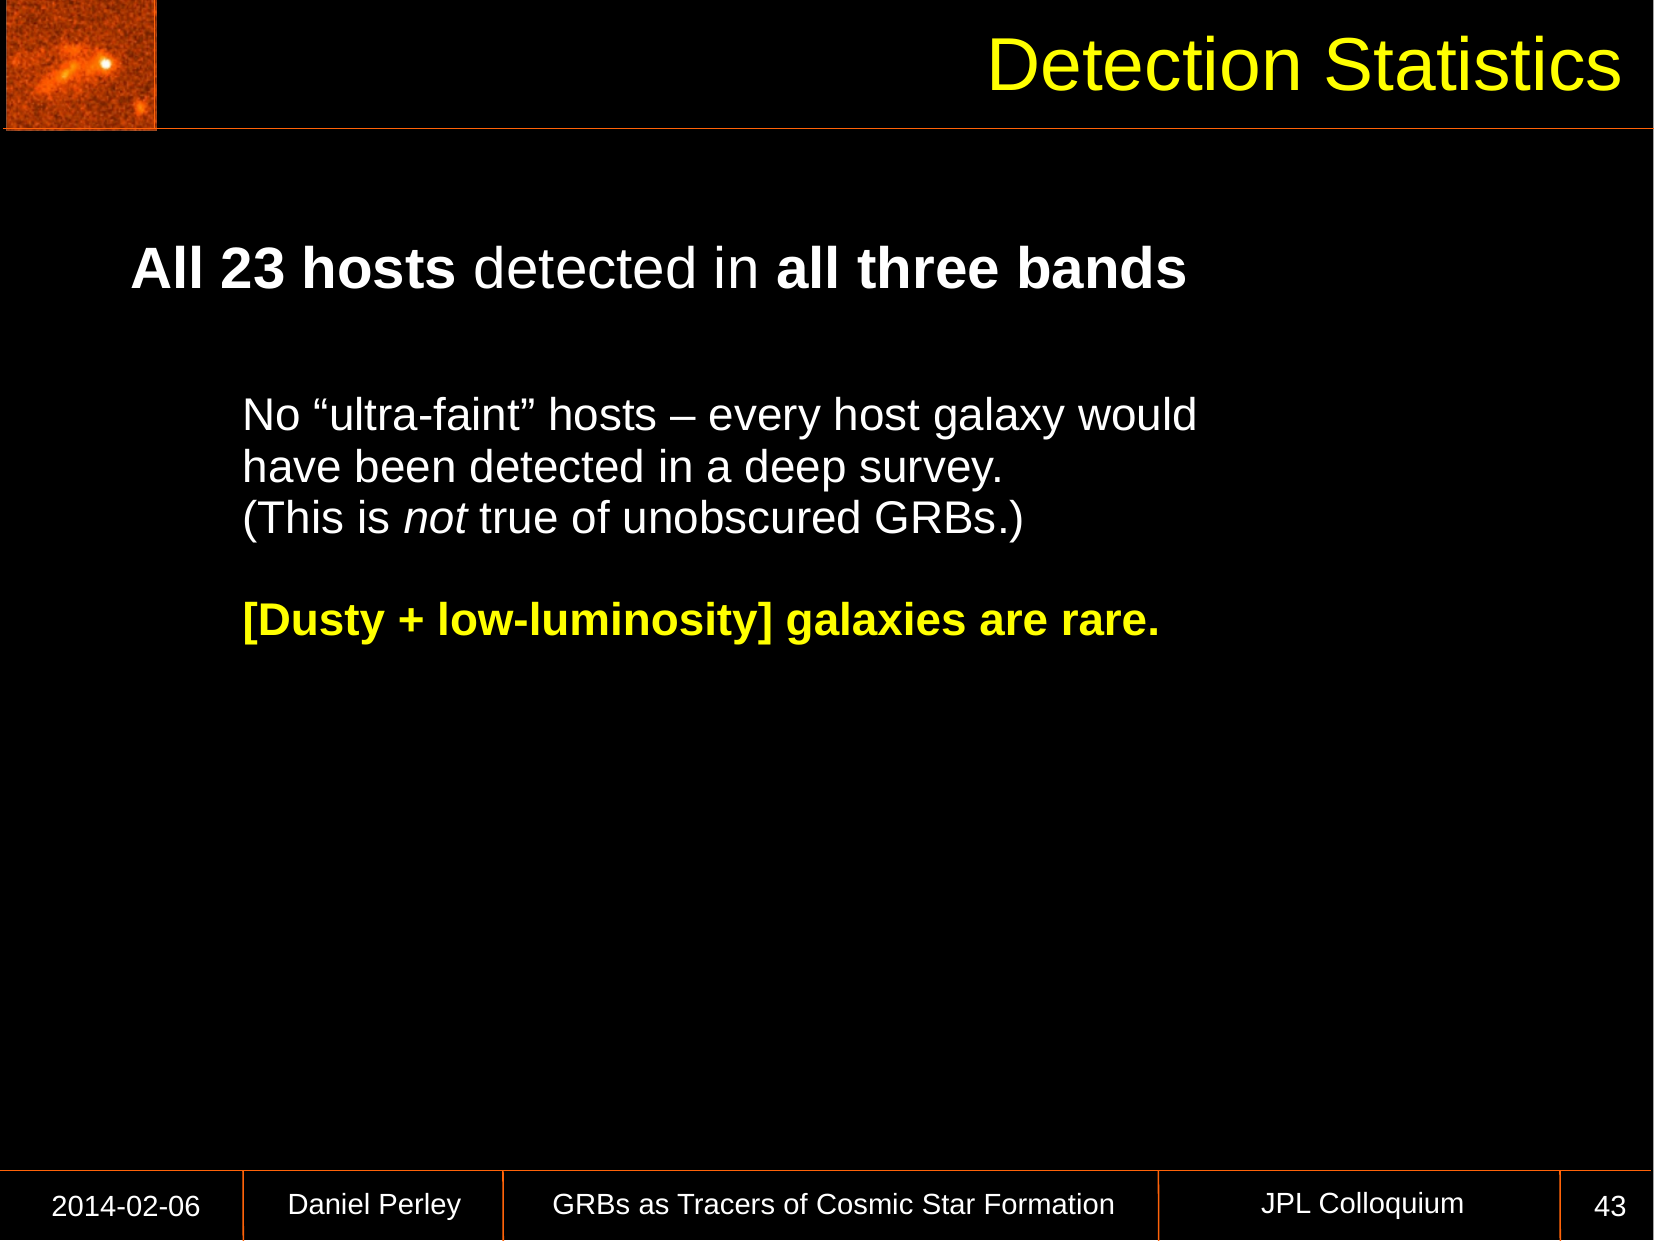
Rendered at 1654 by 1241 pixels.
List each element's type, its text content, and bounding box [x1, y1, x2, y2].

text_box All 23 hosts detected in all three bands [112, 225, 1351, 353]
title Detection Statistics [187, 21, 1624, 108]
picture [7, 0, 154, 128]
text_box No “ultra-faint” hosts – every host galaxy would have been detected in a deep survey. (This is not true of unobscured GRBs.) [Dusty + low-luminosity] galaxies are rare. [225, 378, 1238, 708]
